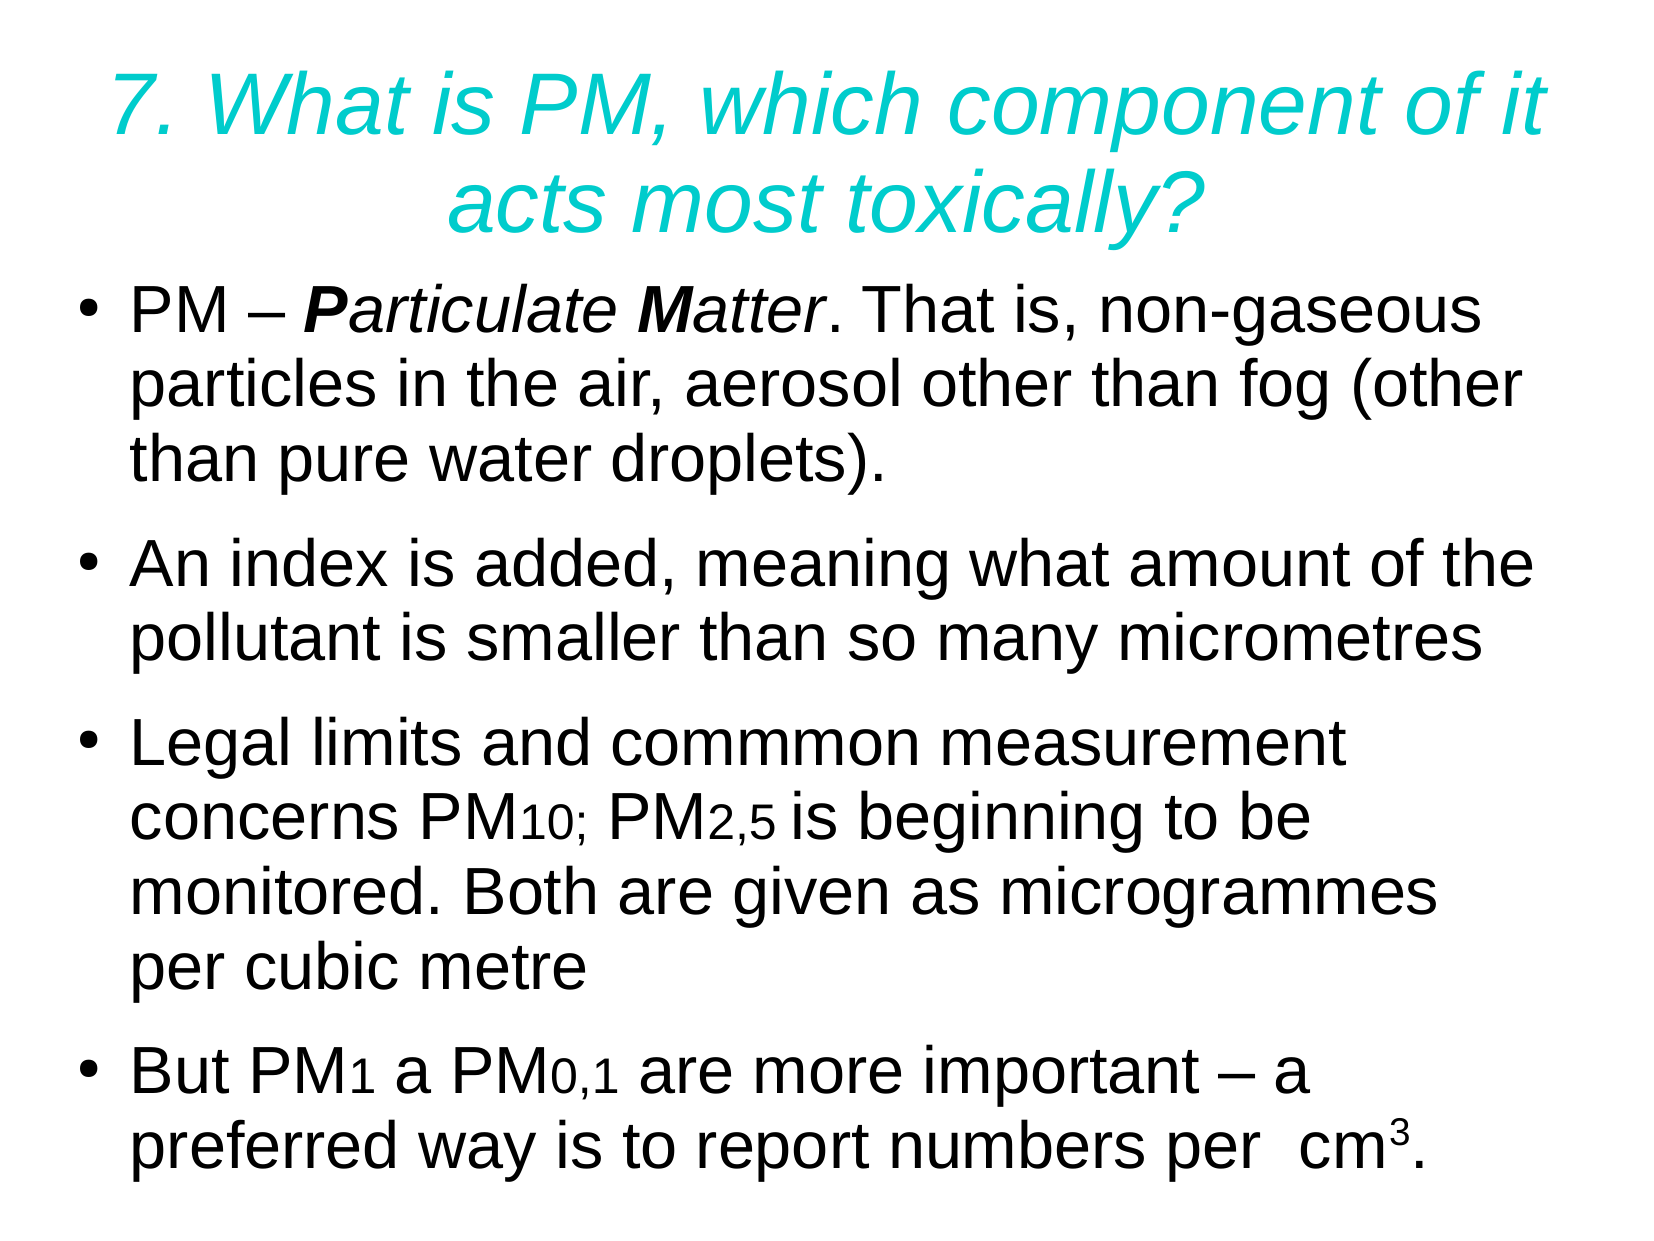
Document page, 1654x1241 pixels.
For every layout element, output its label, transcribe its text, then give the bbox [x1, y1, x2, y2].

list PM – Particulate Matter. That is, non-gaseous particles in the air, aerosol other than fog (other than pure water droplets). An index is added, meaning what amount of the pollutant is smaller than so many micrometres Legal limits and commmon measurement concerns PM10; PM2,5 is beginning to be monitored. Both are given as microgrammes per cubic metre But PM1 a PM0,1 are more important – a preferred way is to report numbers per cm3. [59, 271, 1548, 1186]
title 7. What is PM, which component of it acts most toxically? [82, 6, 1571, 300]
